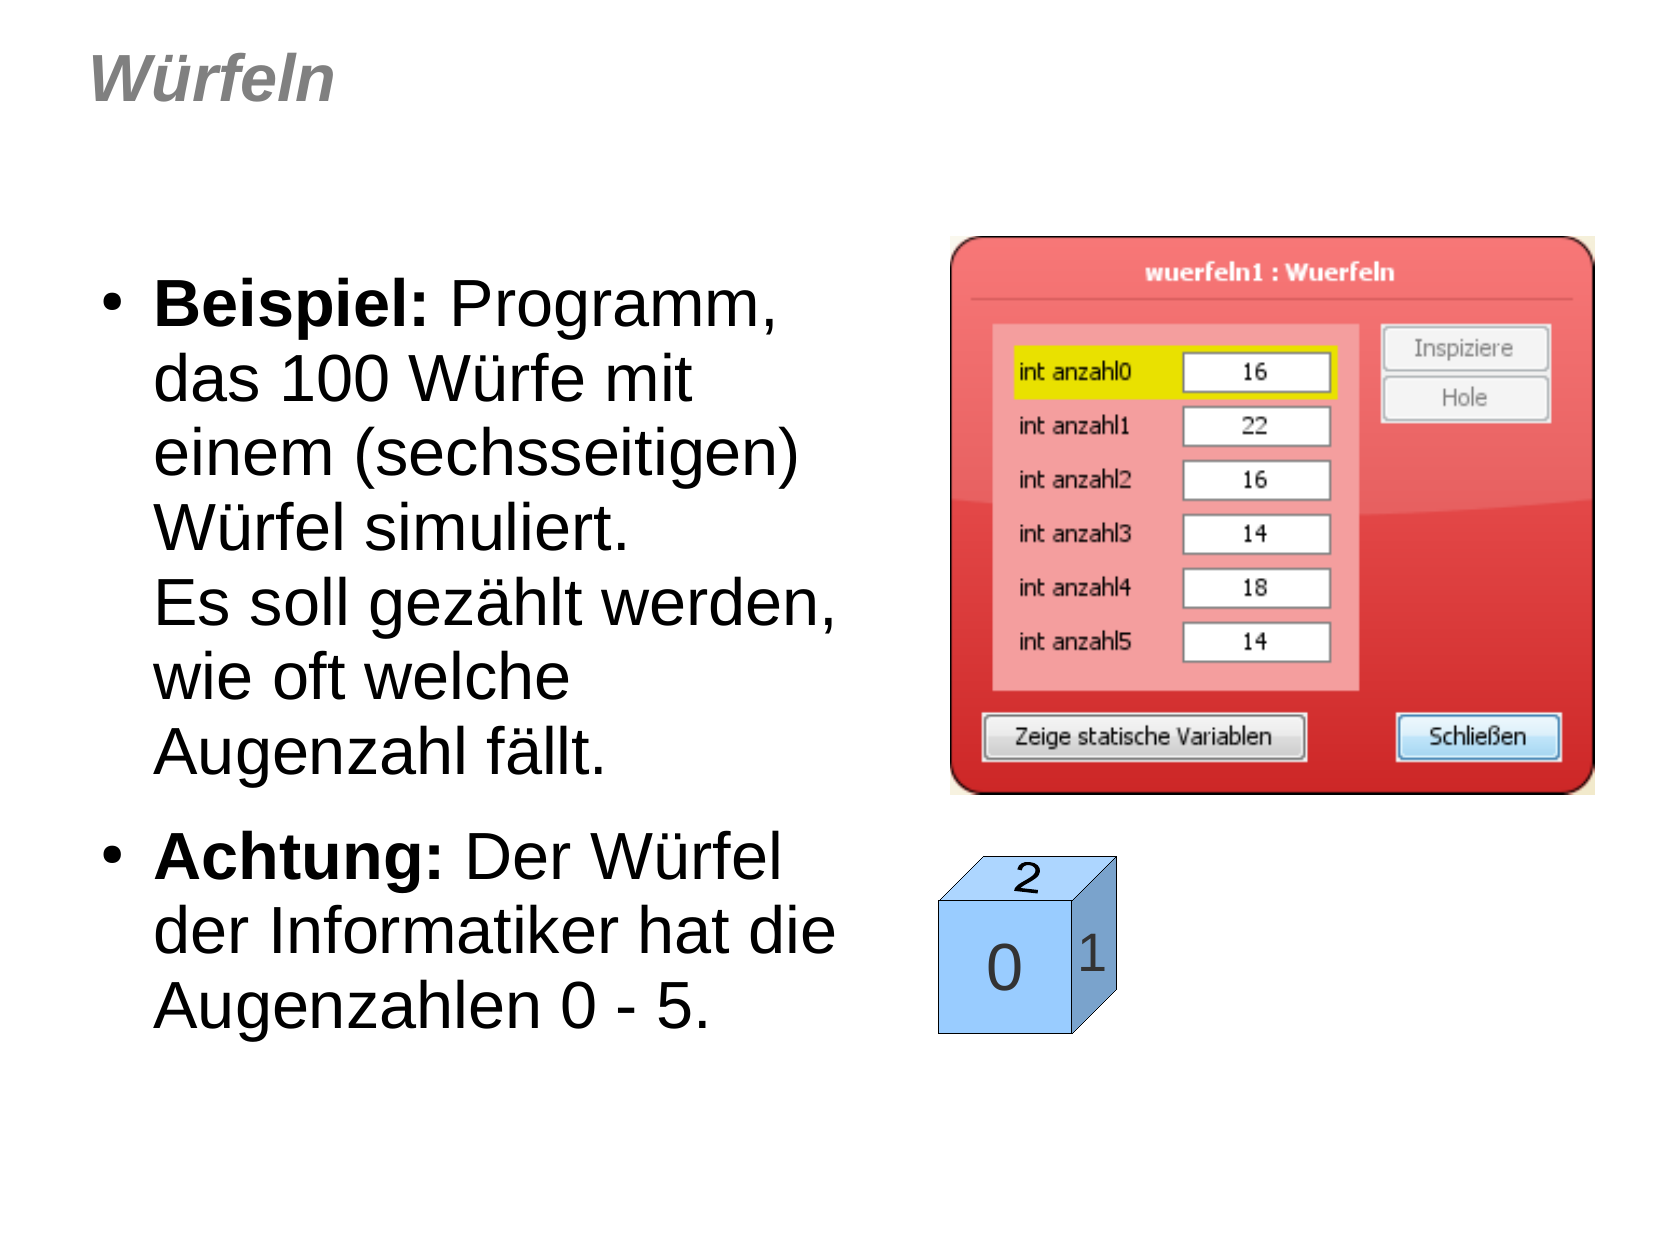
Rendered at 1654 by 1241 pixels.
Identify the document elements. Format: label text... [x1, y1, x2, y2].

text_box 0 [938, 901, 1071, 1034]
text_box [1014, 862, 1040, 894]
title Würfeln [88, 38, 1577, 119]
picture [950, 236, 1595, 795]
text_box 1 [1062, 915, 1152, 991]
list Beispiel: Programm, das 100 Würfe mit einem (sechsseitigen) Würfel simuliert. Es soll gezählt werden, wie oft welche Augenzahl fällt. Achtung: Der Würfel der Informatiker hat die Augenzahlen 0 - 5. [82, 265, 886, 1123]
